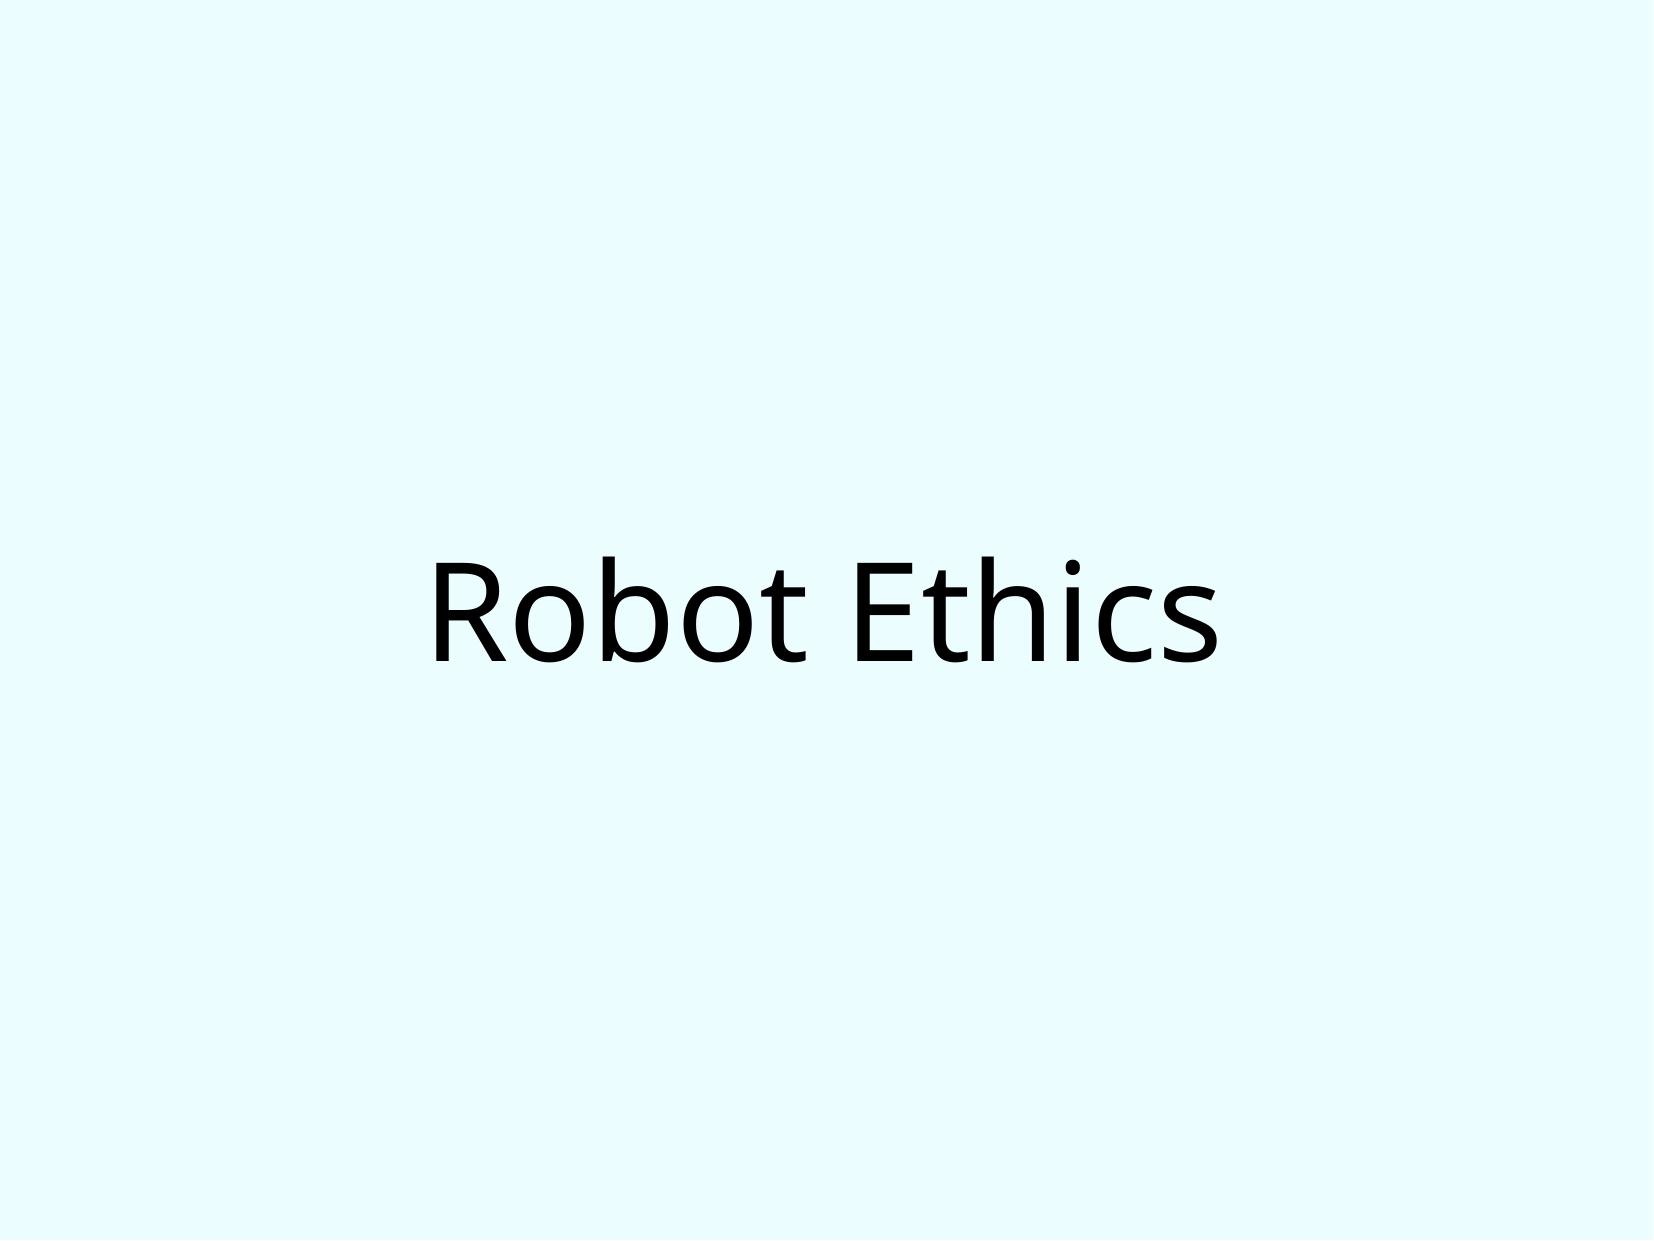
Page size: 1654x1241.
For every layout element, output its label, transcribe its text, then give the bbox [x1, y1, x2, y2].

text_box Robot Ethics [79, 0, 1568, 1229]
